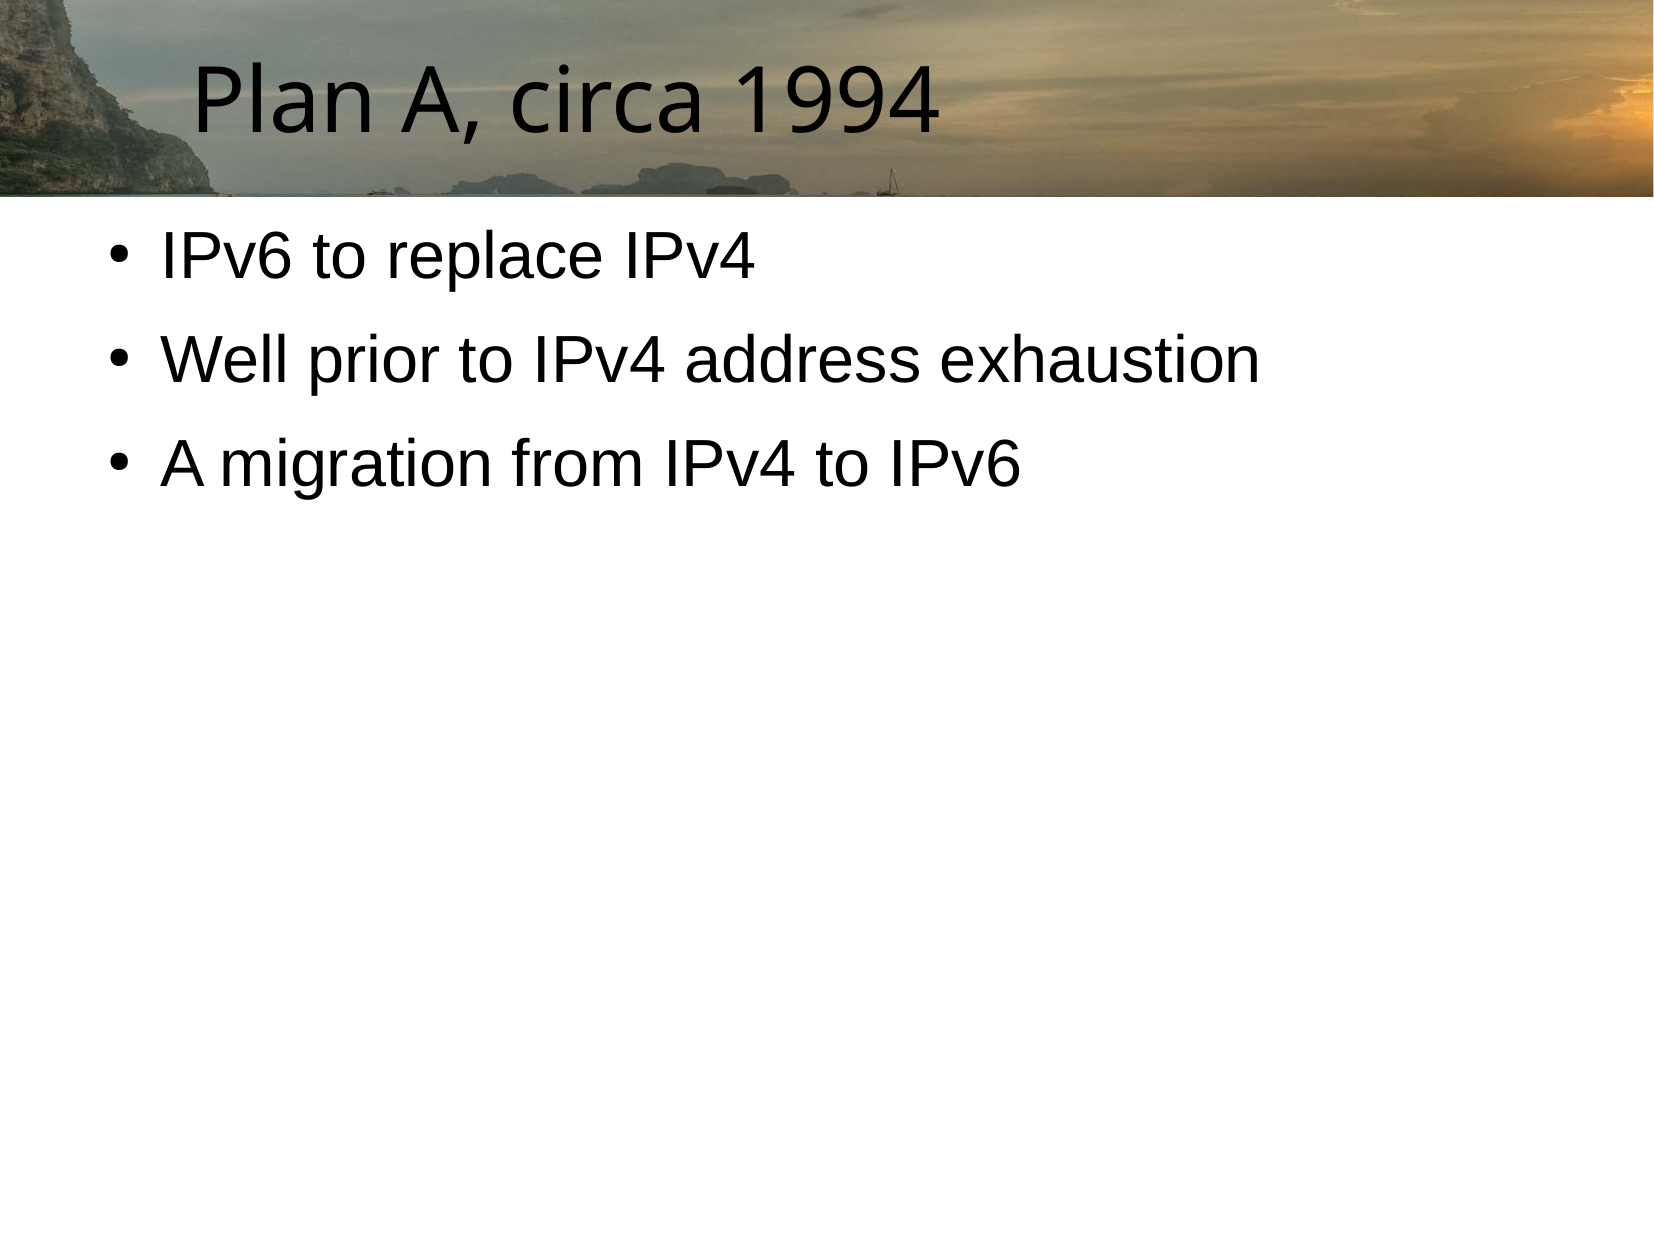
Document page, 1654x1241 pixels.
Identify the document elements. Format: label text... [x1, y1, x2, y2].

picture [0, 0, 1654, 197]
list IPv6 to replace IPv4 Well prior to IPv4 address exhaustion A migration from IPv4 to IPv6 [89, 217, 1578, 1226]
title Plan A, circa 1994 [190, 0, 1571, 194]
